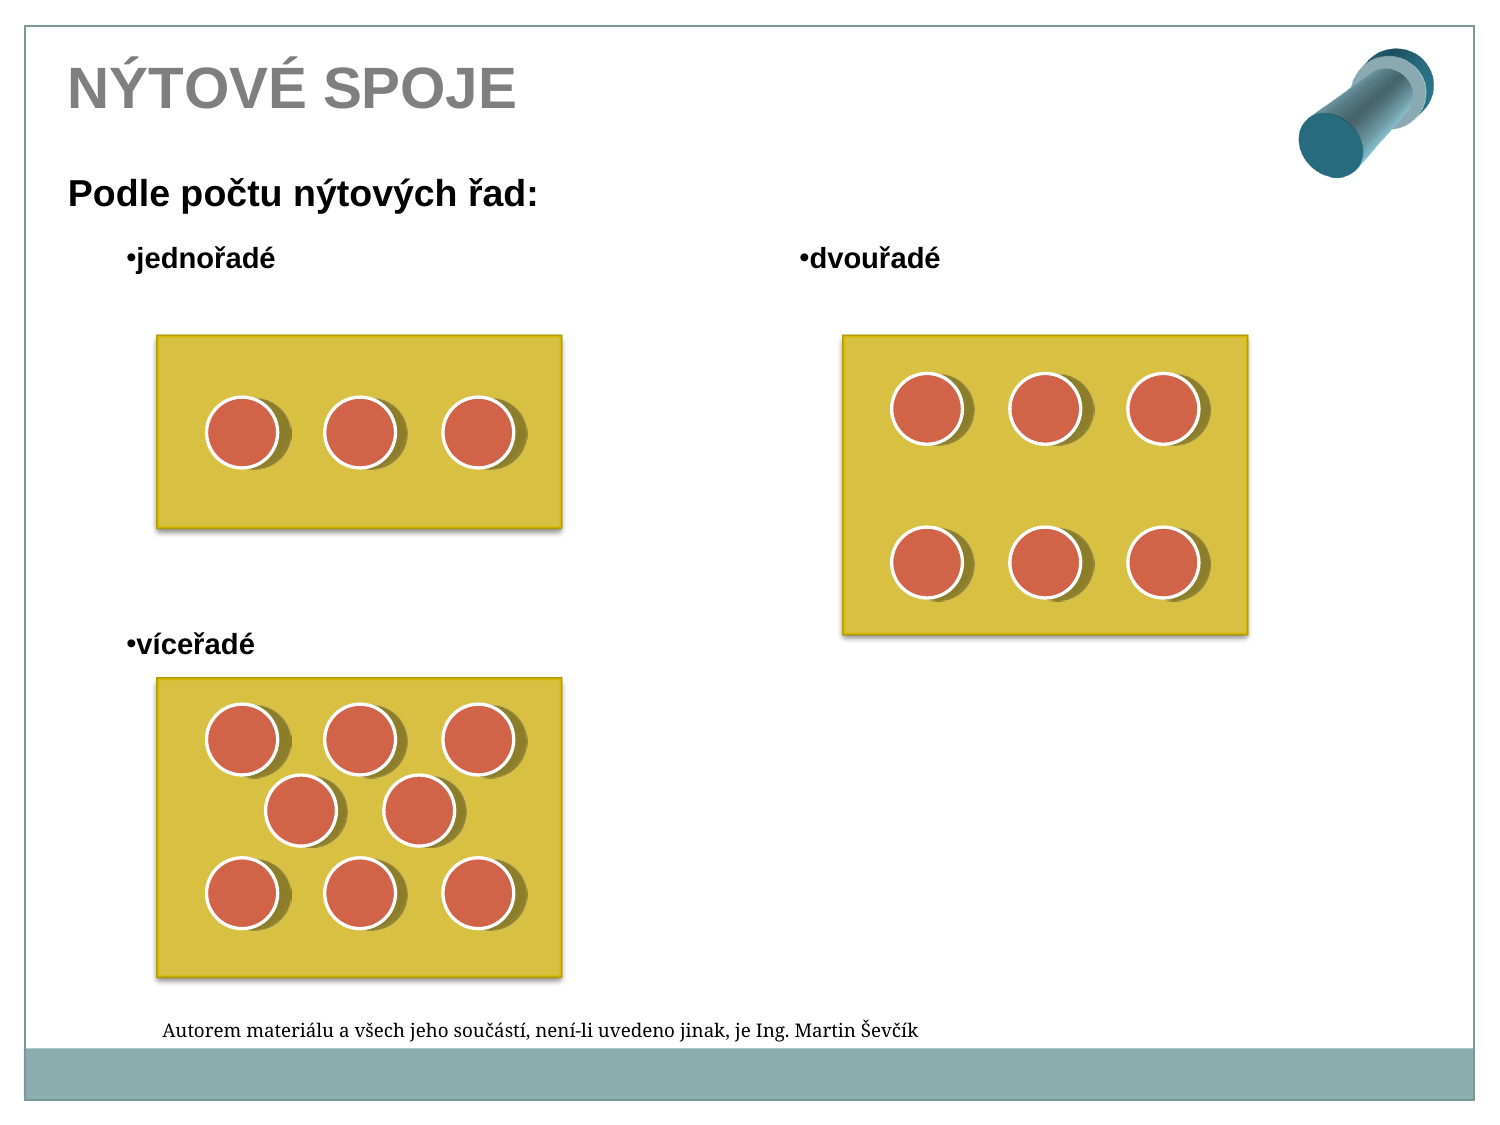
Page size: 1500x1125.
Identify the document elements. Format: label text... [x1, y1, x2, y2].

text_box [324, 397, 396, 468]
text_box [324, 704, 396, 775]
text_box [1127, 527, 1199, 598]
text_box NÝTOVÉ SPOJE [53, 42, 538, 129]
picture [146, 672, 572, 992]
text_box [324, 857, 396, 929]
picture [832, 329, 1258, 649]
picture [1293, 42, 1442, 181]
text_box [383, 774, 455, 847]
text_box [442, 704, 514, 775]
text_box [206, 397, 278, 468]
text_box víceřadé [53, 618, 349, 669]
text_box Podle počtu nýtových řad: [53, 160, 644, 222]
text_box [265, 774, 337, 847]
text_box [1009, 527, 1081, 598]
text_box [442, 857, 514, 929]
text_box [891, 527, 963, 598]
text_box [206, 704, 278, 775]
text_box [206, 857, 278, 929]
picture [146, 329, 572, 543]
text_box [891, 373, 963, 445]
text_box [1127, 373, 1199, 445]
text_box dvouřadé [726, 231, 1022, 283]
text_box jednořadé [53, 231, 349, 283]
text_box [442, 397, 514, 468]
text_box [1009, 373, 1081, 445]
text_box Autorem materiálu a všech jeho součástí, není-li uvedeno jinak, je Ing. Martin Ševčík [147, 1011, 1365, 1050]
